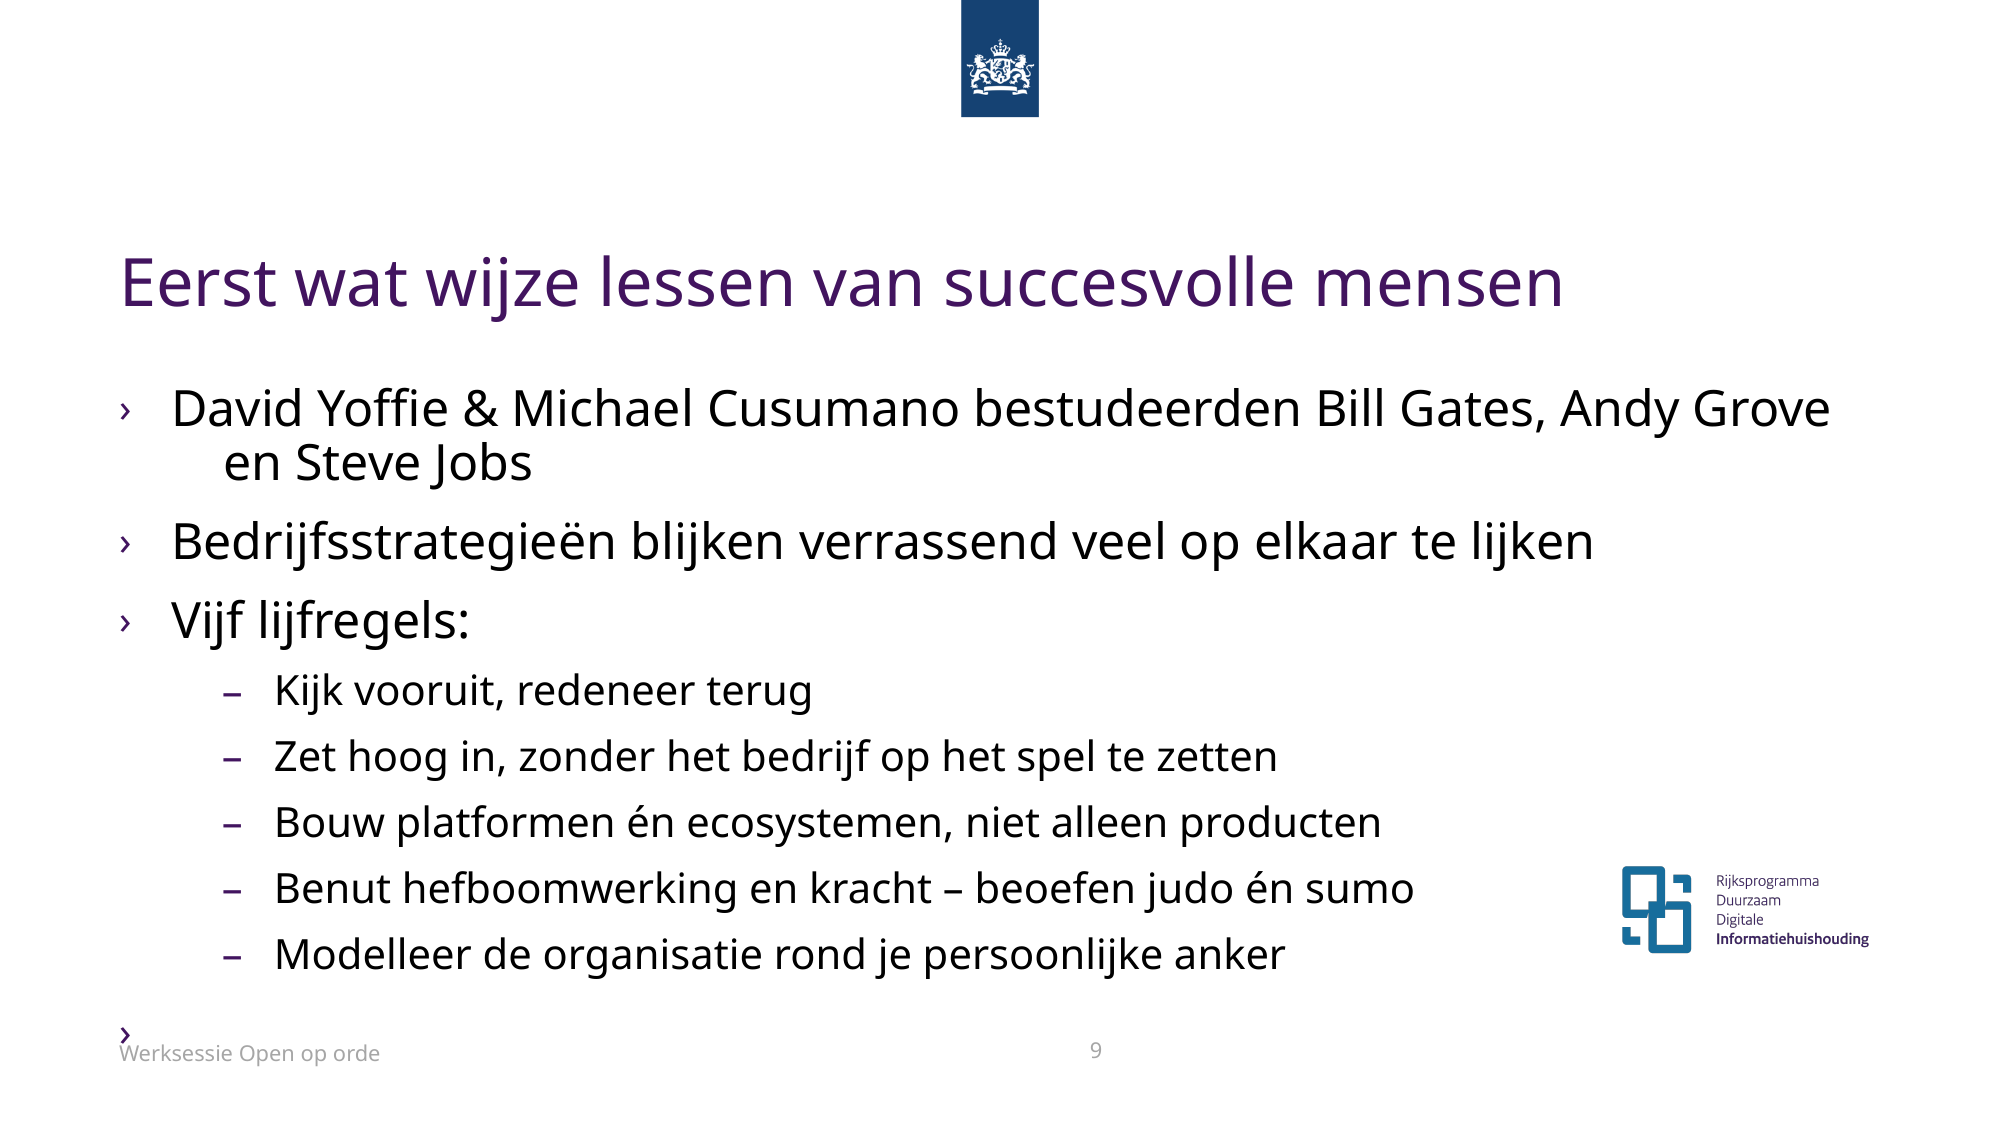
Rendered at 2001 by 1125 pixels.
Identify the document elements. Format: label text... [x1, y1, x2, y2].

list David Yoffie & Michael Cusumano bestudeerden Bill Gates, Andy Grove en Steve Jobs Bedrijfsstrategieën blijken verrassend veel op elkaar te lijken Vijf lijfregels: Kijk vooruit, redeneer terug Zet hoog in, zonder het bedrijf op het spel te zetten Bouw platformen én ecosystemen, niet alleen producten Benut hefboomwerking en kracht – beoefen judo én sumo Modelleer de organisatie rond je persoonlijke anker [104, 375, 1897, 1021]
text_box 9 [1074, 1020, 1897, 1074]
title Eerst wat wijze lessen van succesvolle mensen [104, 172, 1897, 329]
text_box Werksessie Open op orde [104, 1020, 925, 1074]
